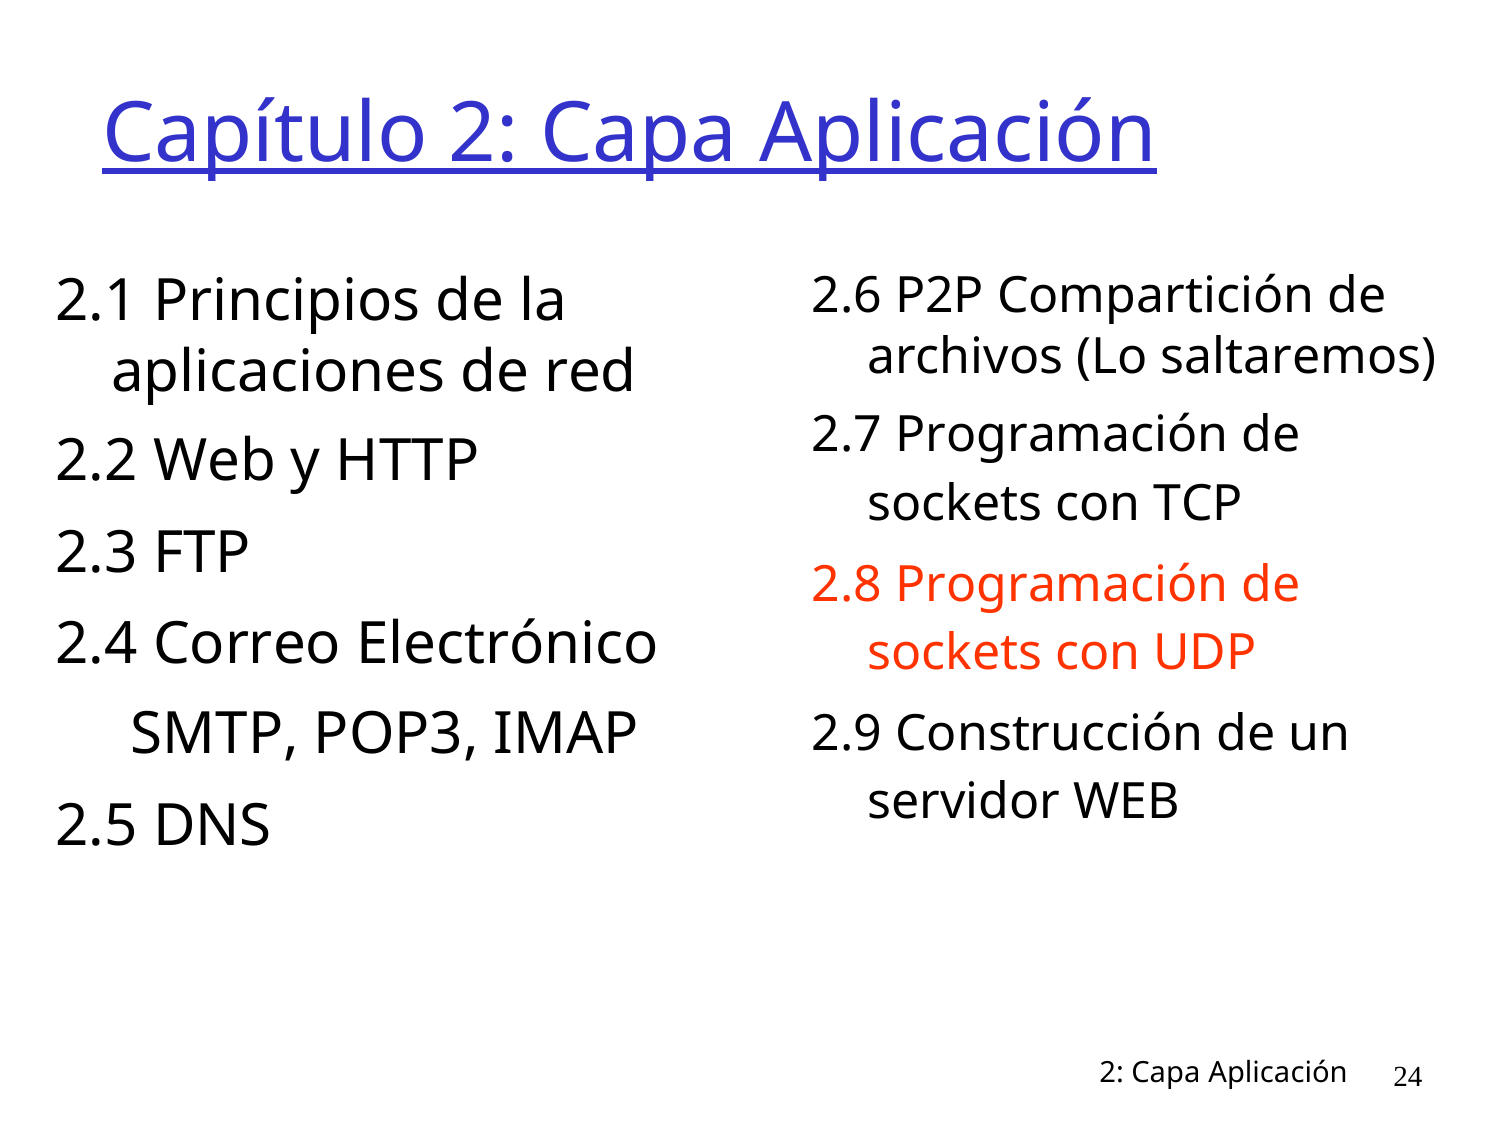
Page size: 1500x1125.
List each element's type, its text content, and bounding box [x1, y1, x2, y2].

title Capítulo 2: Capa Aplicación [87, 37, 1363, 225]
list 2.1 Principios de la aplicaciones de red 2.2 Web y HTTP 2.3 FTP 2.4 Correo Electrónico SMTP, POP3, IMAP 2.5 DNS [41, 255, 750, 995]
list 2.6 P2P Compartición de archivos (Lo saltaremos)‏ 2.7 Programación de sockets con TCP 2.8 Programación de sockets con UDP 2.9 Construcción de un servidor WEB [797, 255, 1463, 1019]
